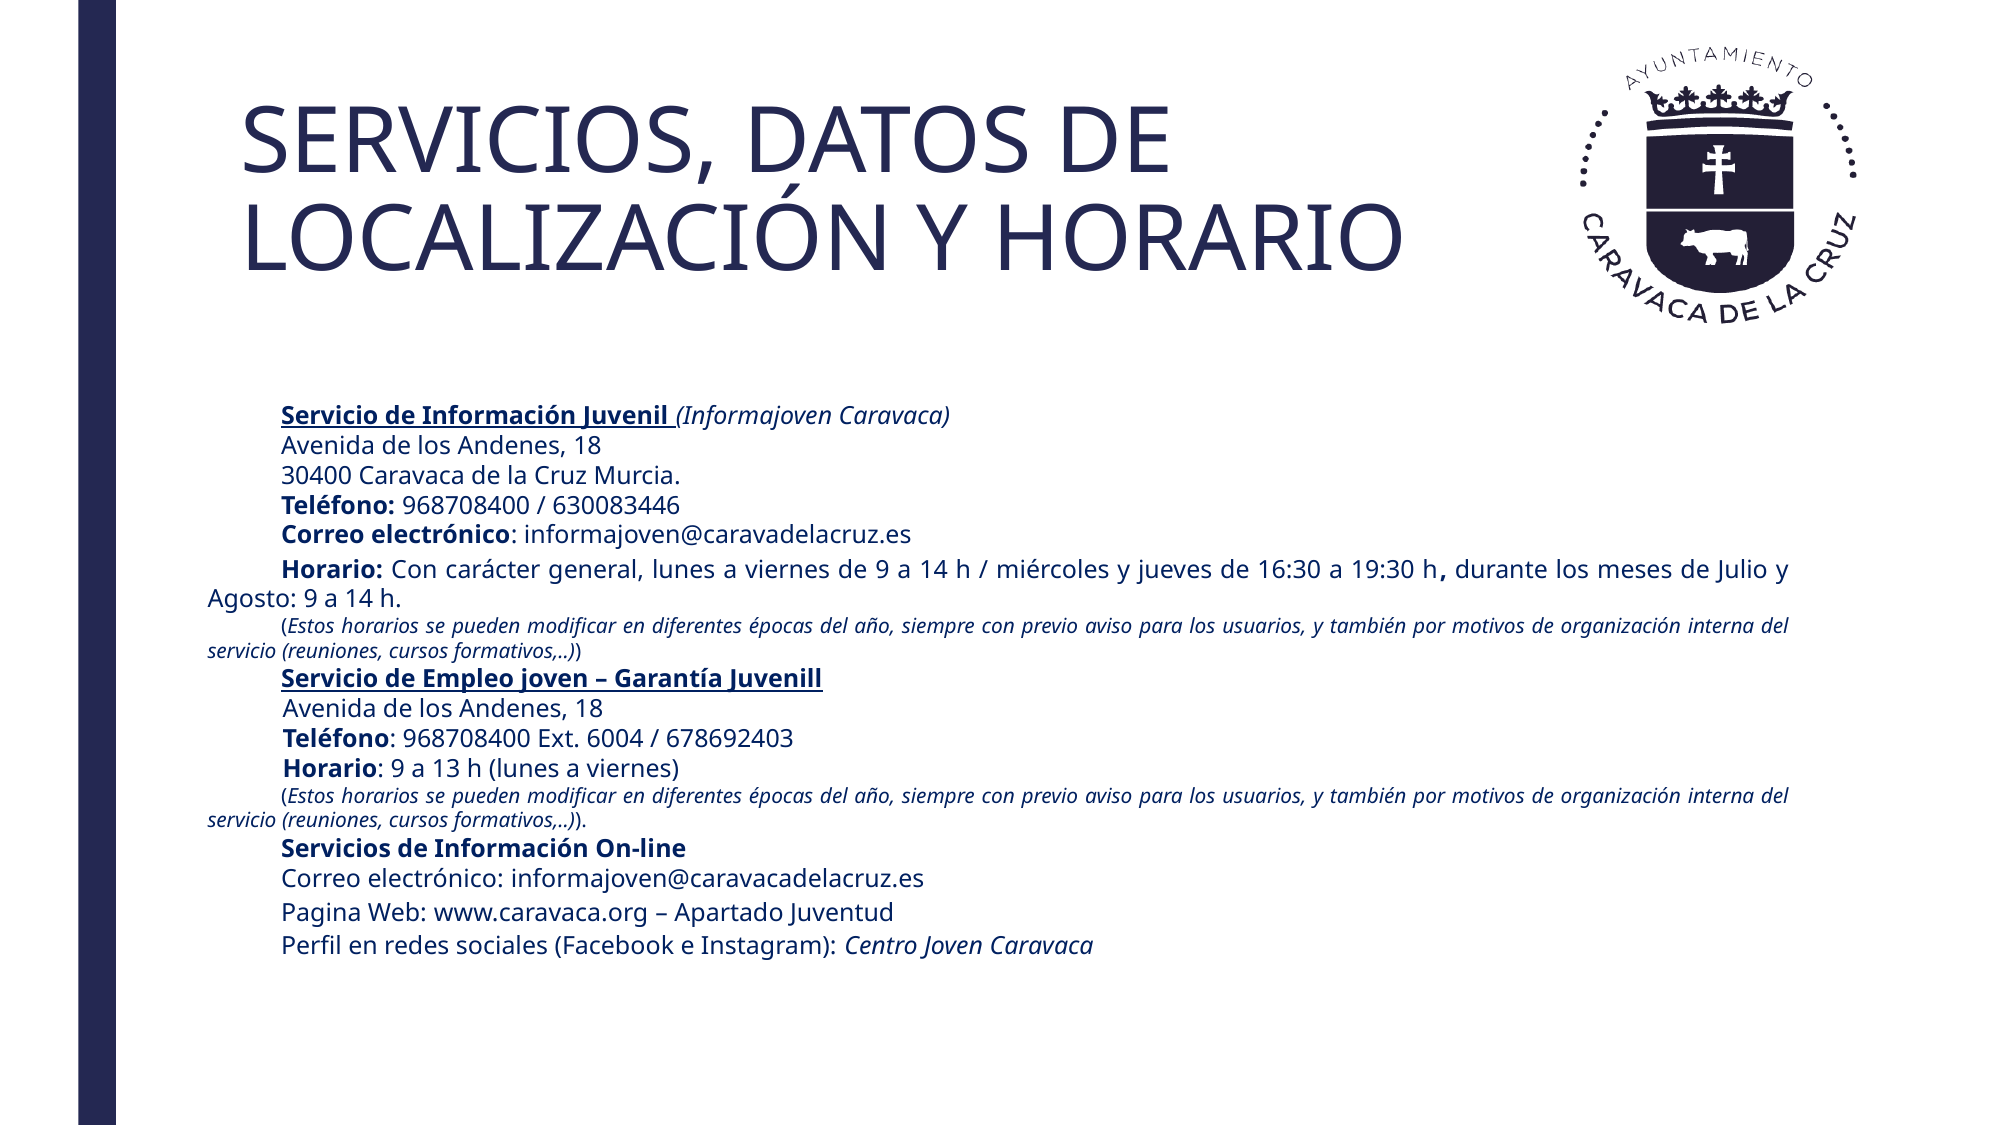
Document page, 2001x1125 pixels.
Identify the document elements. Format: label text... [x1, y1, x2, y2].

list Servicio de Información Juvenil (Informajoven Caravaca) Avenida de los Andenes, 18 30400 Caravaca de la Cruz Murcia. Teléfono: 968708400 / 630083446 Correo electrónico: informajoven@caravadelacruz.es Horario: Con carácter general, lunes a viernes de 9 a 14 h / miércoles y jueves de 16:30 a 19:30 h, durante los meses de Julio y Agosto: 9 a 14 h. (Estos horarios se pueden modificar en diferentes épocas del año, siempre con previo aviso para los usuarios, y también por motivos de organización interna del servicio (reuniones, cursos formativos,..)) Servicio de Empleo joven – Garantía Juvenill Avenida de los Andenes, 18 Teléfono: 968708400 Ext. 6004 / 678692403 Horario: 9 a 13 h (lunes a viernes) (Estos horarios se pueden modificar en diferentes épocas del año, siempre con previo aviso para los usuarios, y también por motivos de organización interna del servicio (reuniones, cursos formativos,..)). Servicios de Información On-line Correo electrónico: informajoven@caravacadelacruz.es Pagina Web: www.caravaca.org – Apartado Juventud Perfil en redes sociales (Facebook e Instagram): Centro Joven Caravaca [192, 394, 1805, 965]
title SERVICIOS, DATOS DE LOCALIZACIÓN Y HORARIO [225, 86, 1573, 331]
picture [1573, 44, 1864, 331]
